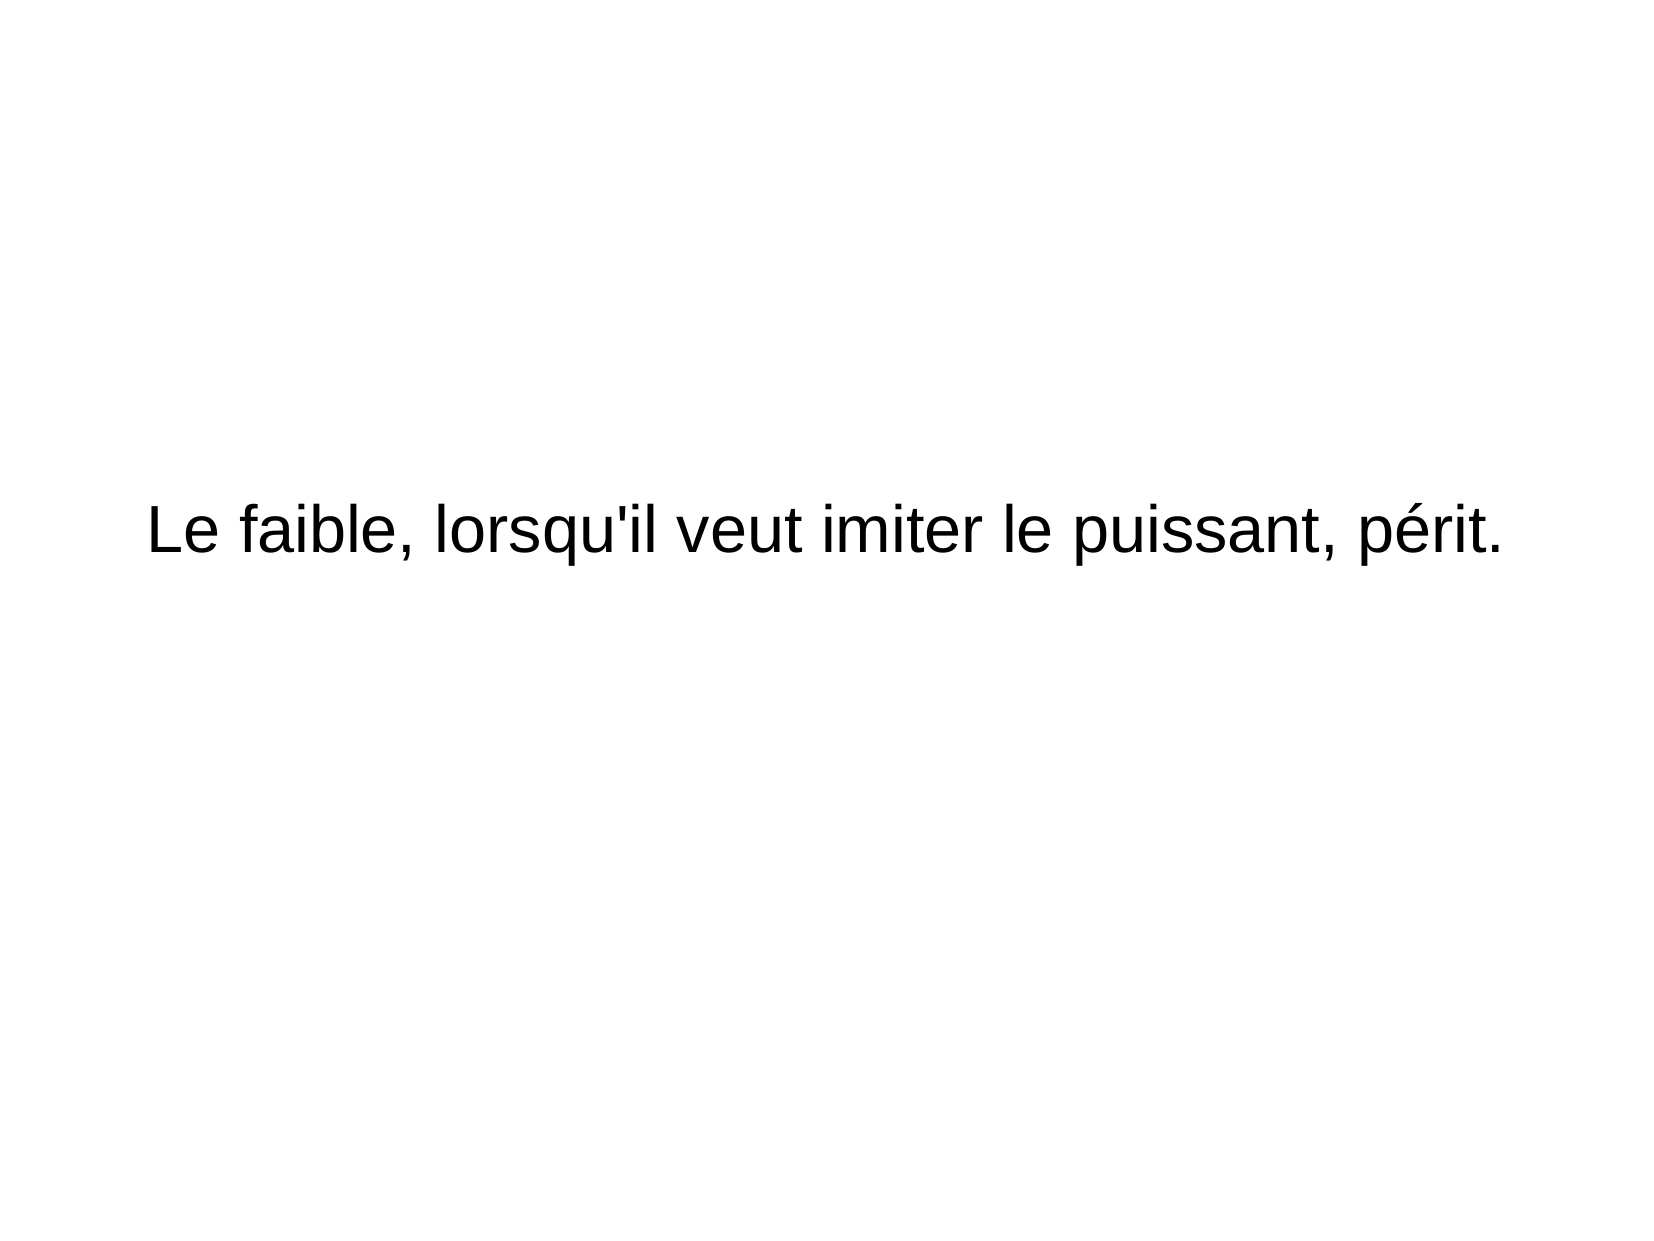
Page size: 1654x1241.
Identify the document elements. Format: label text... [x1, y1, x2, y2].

subtitle Le faible, lorsqu'il veut imiter le puissant, périt. [82, 49, 1571, 1010]
